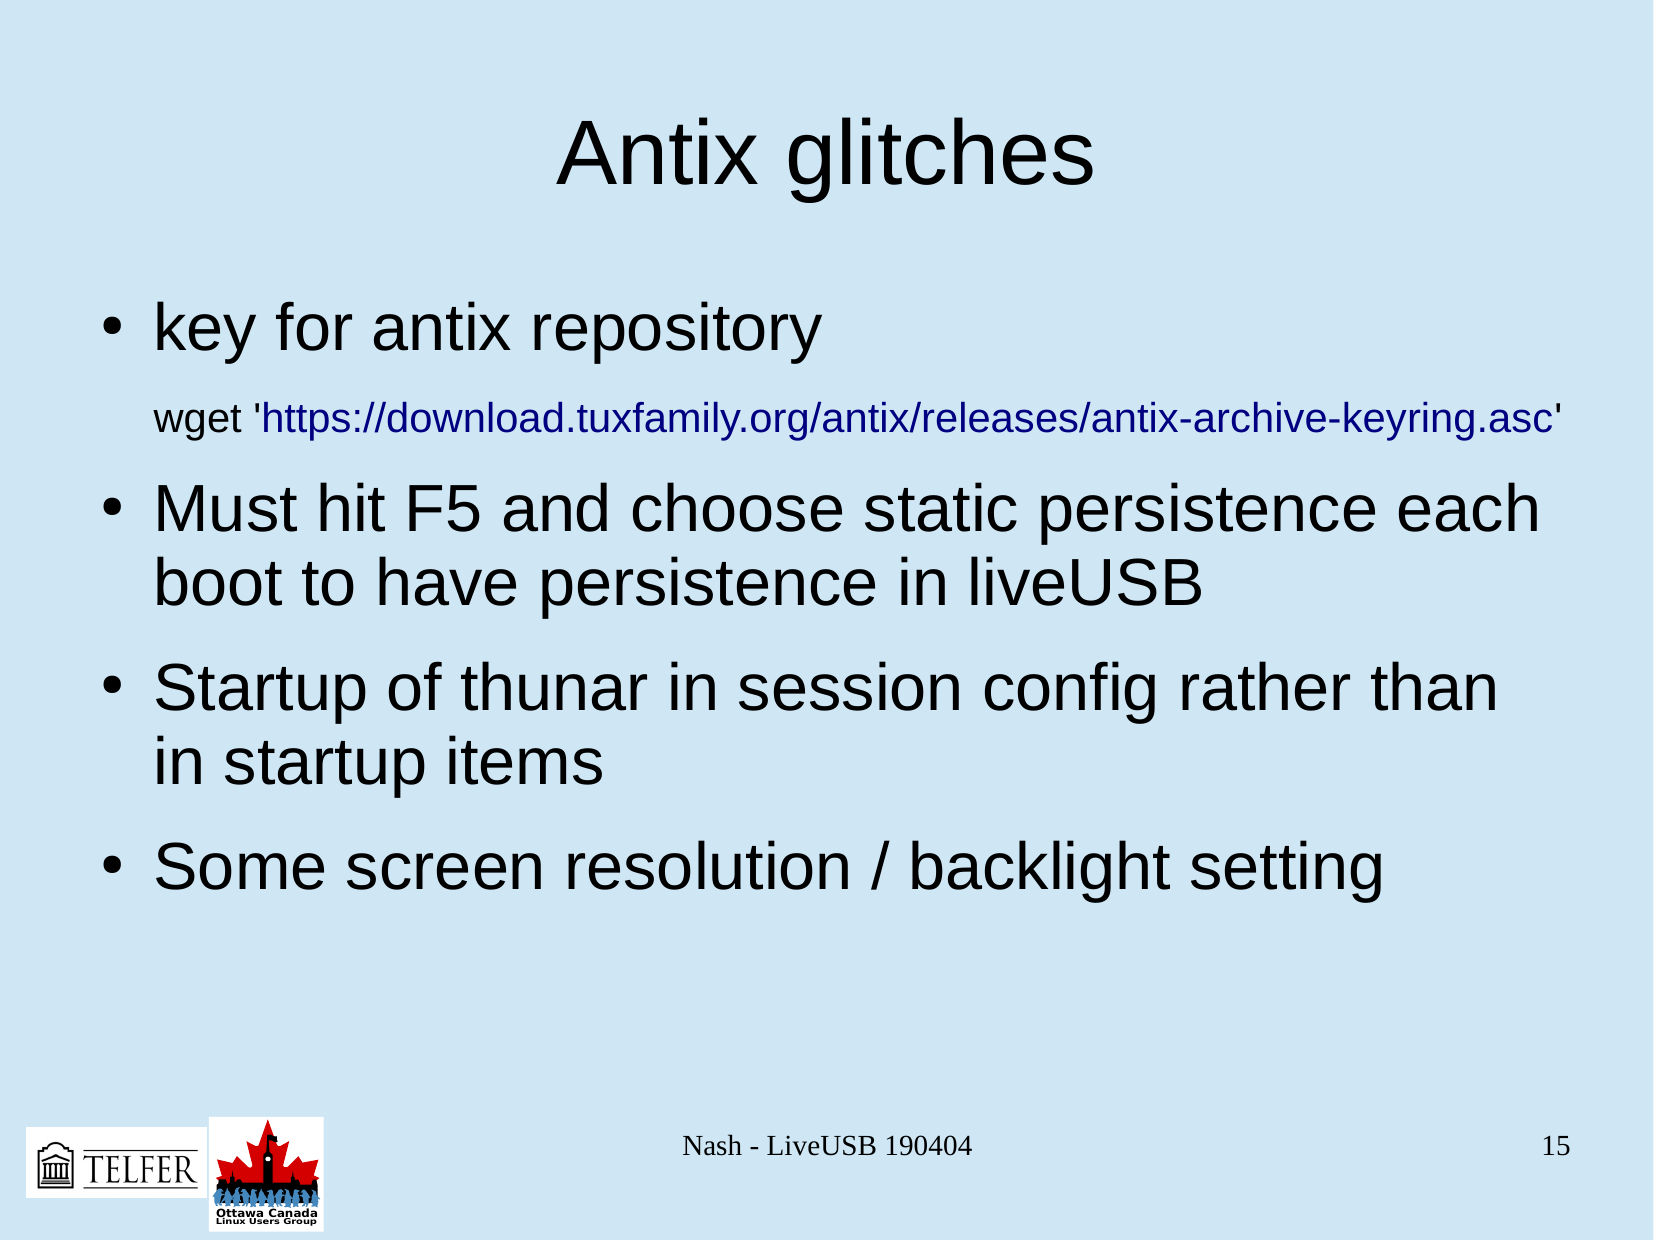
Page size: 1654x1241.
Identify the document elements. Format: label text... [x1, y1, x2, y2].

title Antix glitches [82, 49, 1571, 257]
picture [26, 1127, 207, 1198]
list key for antix repository wget 'https://download.tuxfamily.org/antix/releases/antix-archive-keyring.asc' Must hit F5 and choose static persistence each boot to have persistence in liveUSB Startup of thunar in session config rather than in startup items Some screen resolution / backlight setting [82, 290, 1571, 1010]
